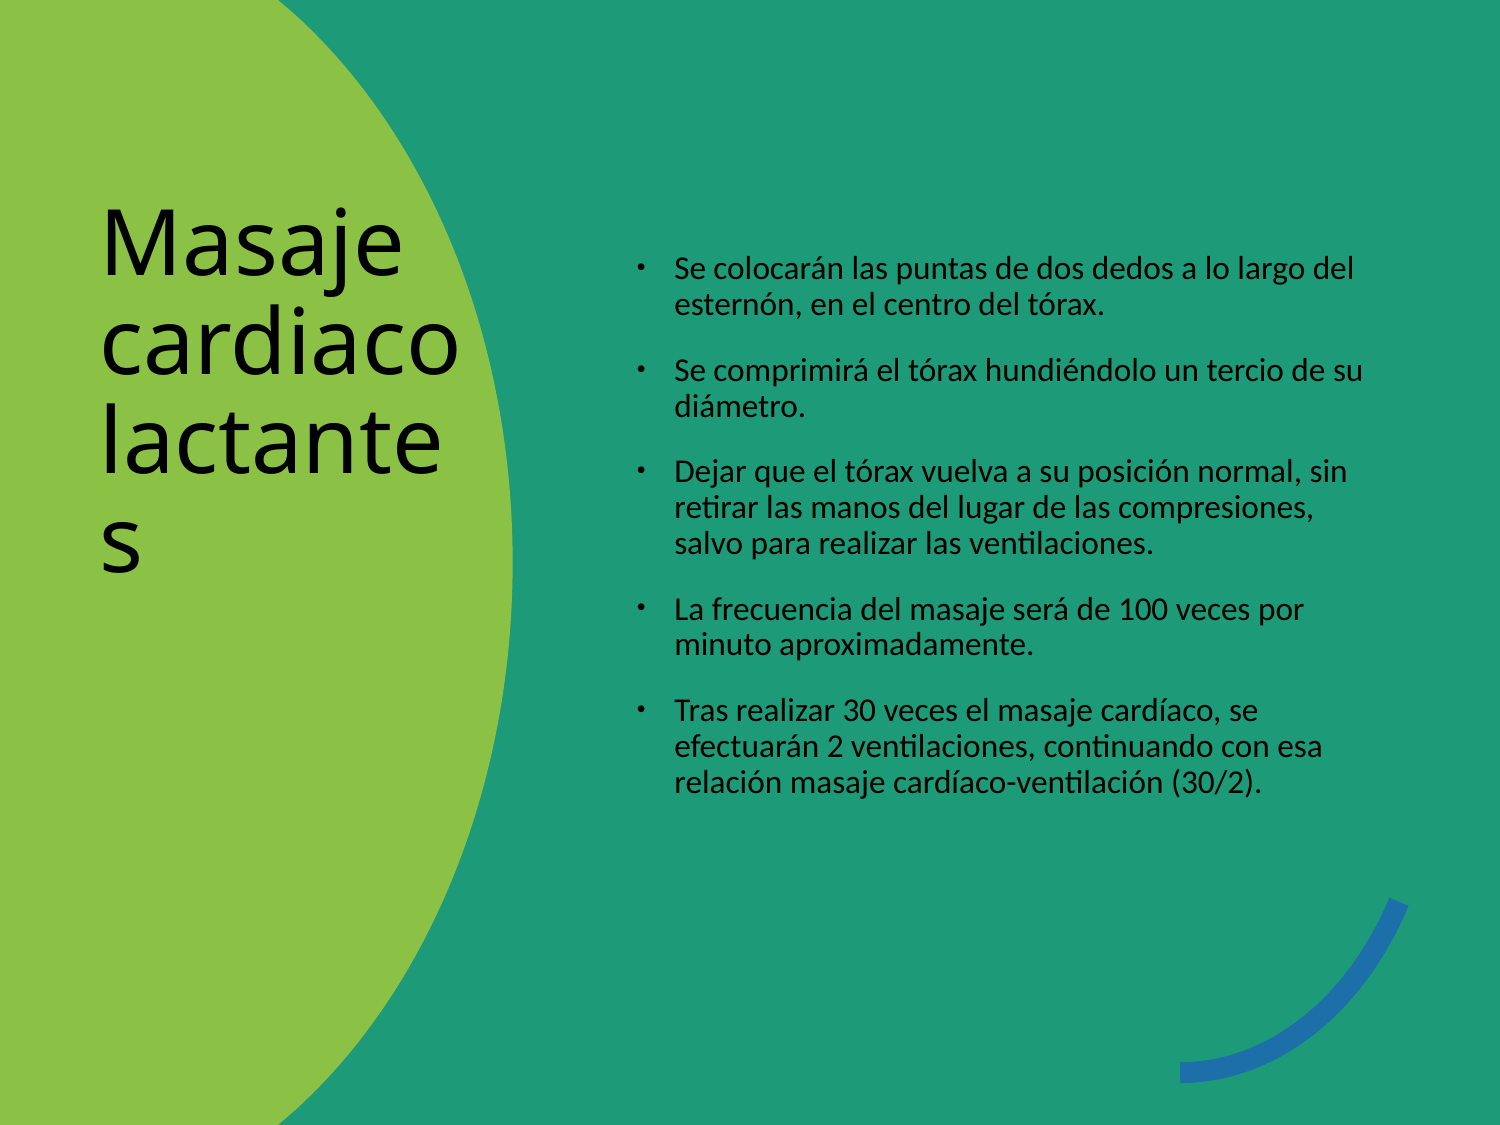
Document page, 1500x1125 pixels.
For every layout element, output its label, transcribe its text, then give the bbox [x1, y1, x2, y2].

list Se colocarán las puntas de dos dedos a lo largo del esternón, en el centro del tórax. Se comprimirá el tórax hundiéndolo un tercio de su diámetro. Dejar que el tórax vuelva a su posición normal, sin retirar las manos del lugar de las compresiones, salvo para realizar las ventilaciones. La frecuencia del masaje será de 100 veces por minuto aproximadamente. Tras realizar 30 veces el masaje cardíaco, se efectuarán 2 ventilaciones, continuando con esa relación masaje cardíaco-ventilación (30/2). [547, 97, 1397, 1014]
text_box [0, 0, 1500, 1125]
title Masaje cardiaco lactantes [84, 189, 479, 921]
